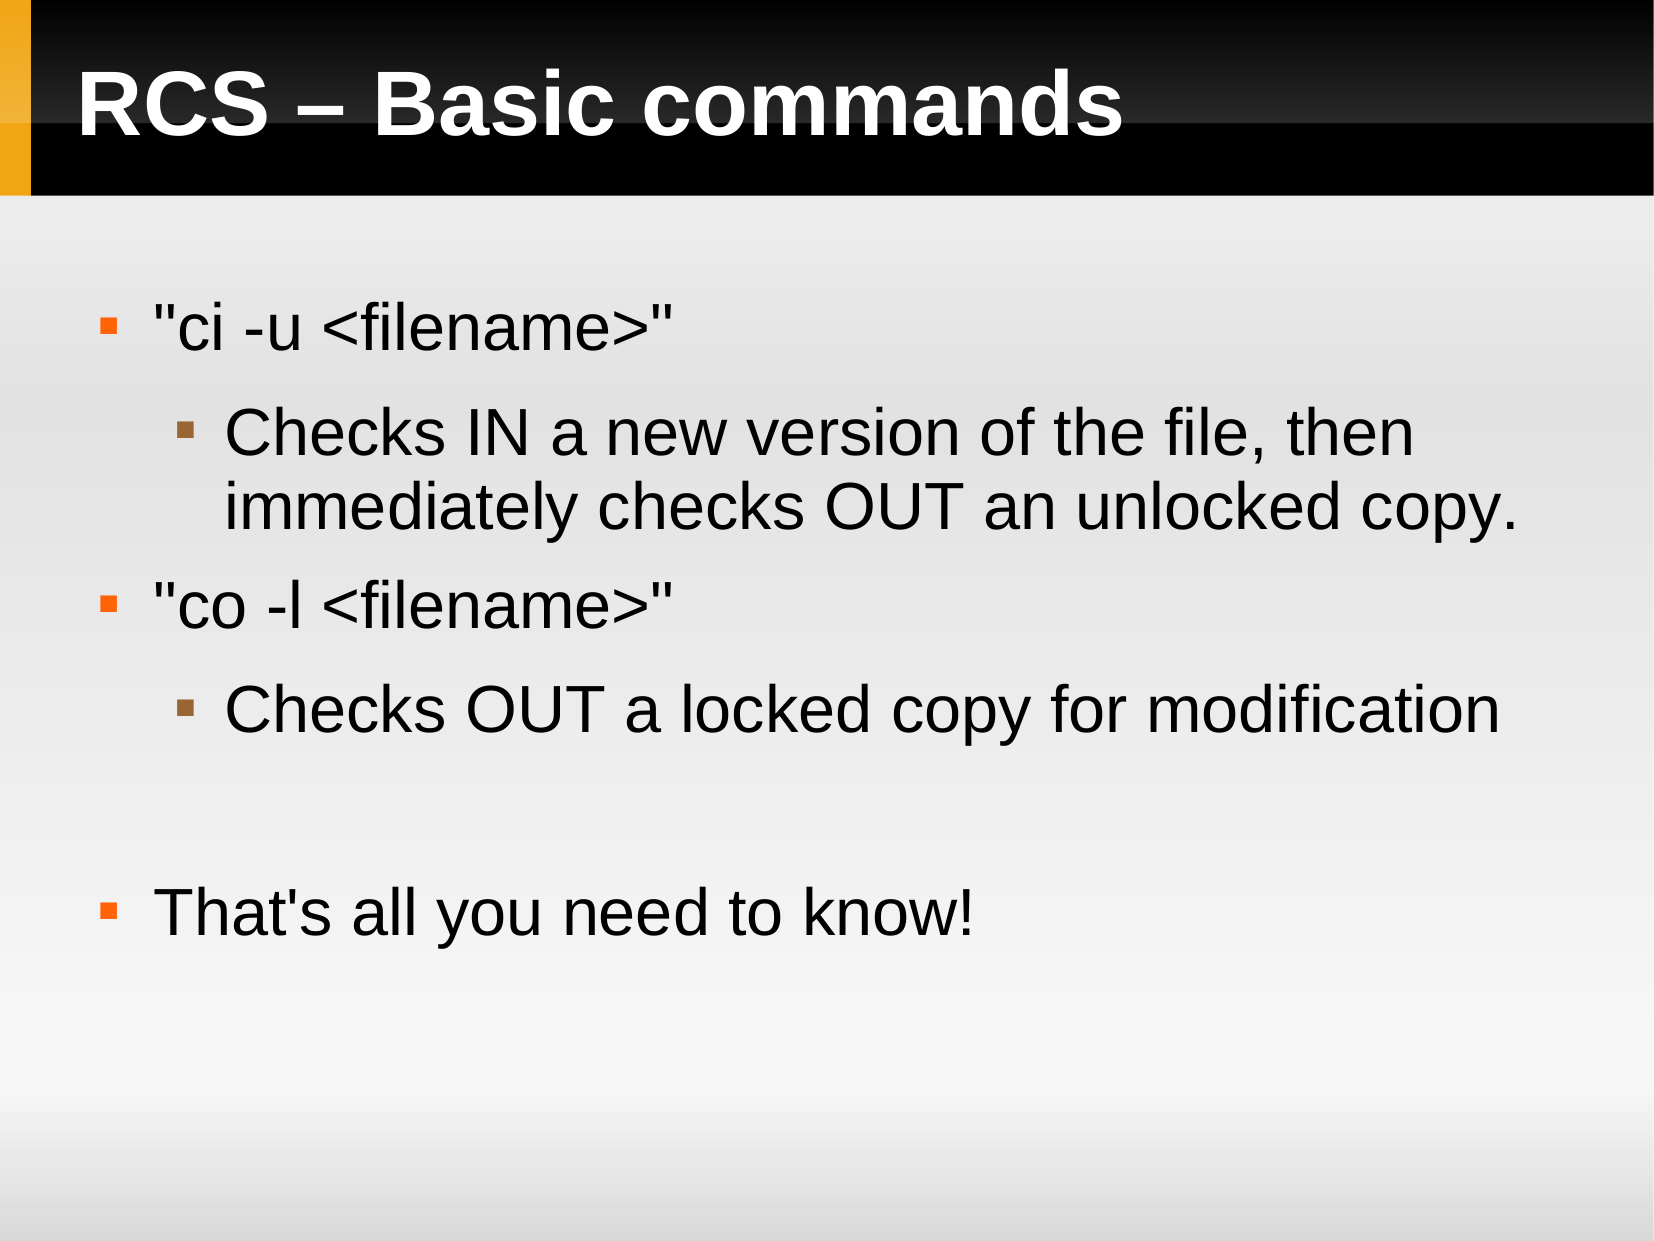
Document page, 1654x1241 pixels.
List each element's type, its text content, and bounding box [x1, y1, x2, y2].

picture [0, 0, 1654, 1241]
title RCS – Basic commands [76, 0, 1565, 208]
list "ci -u <filename>" Checks IN a new version of the file, then immediately checks OUT an unlocked copy. "co -l <filename>" Checks OUT a locked copy for modification That's all you need to know! [82, 290, 1571, 1109]
